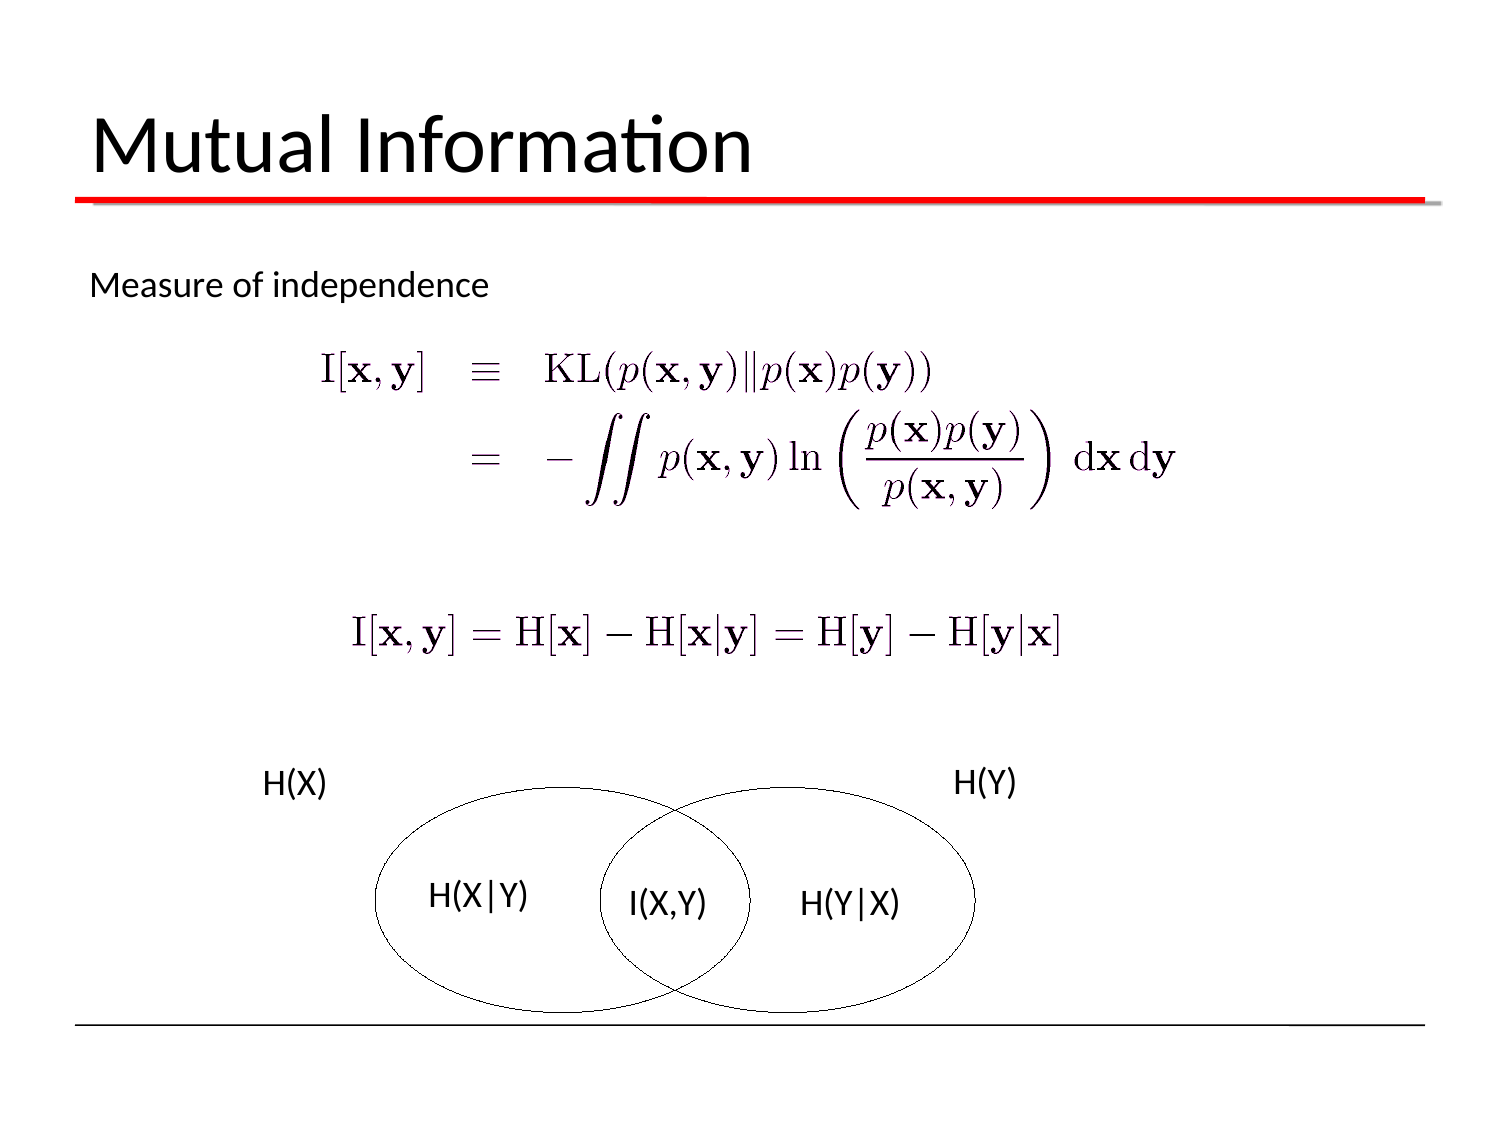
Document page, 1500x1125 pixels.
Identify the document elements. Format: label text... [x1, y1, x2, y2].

text_box I(X,Y) [613, 870, 745, 931]
text_box H(Y) [938, 750, 1049, 810]
text_box H(Y|X) [785, 870, 935, 931]
title Mutual Information [75, 45, 1426, 233]
picture [320, 349, 1180, 513]
text_box H(X|Y) [413, 862, 563, 923]
text_box Measure of independence [74, 252, 590, 313]
picture [350, 612, 1059, 659]
text_box H(X) [247, 750, 361, 810]
